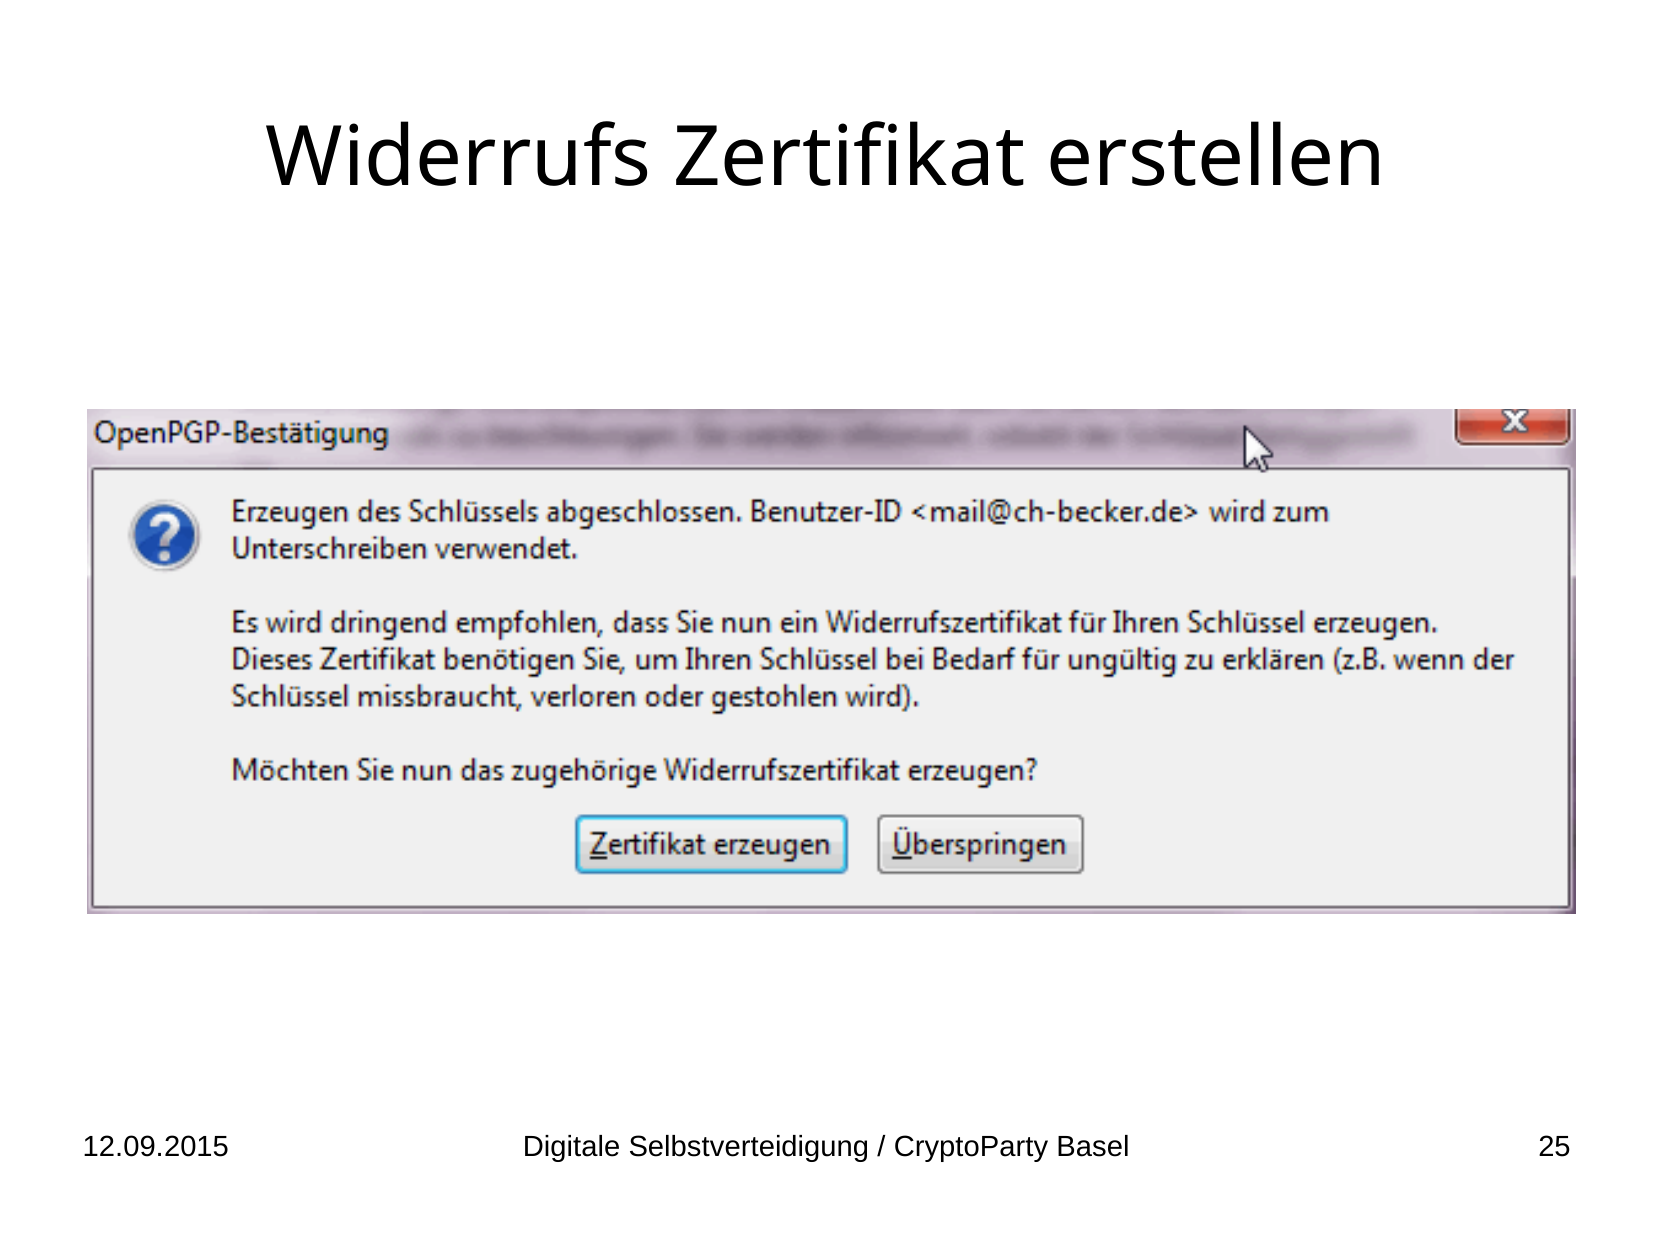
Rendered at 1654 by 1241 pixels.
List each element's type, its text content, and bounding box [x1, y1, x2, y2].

picture [87, 409, 1576, 914]
title Widerrufs Zertifikat erstellen [82, 49, 1571, 257]
